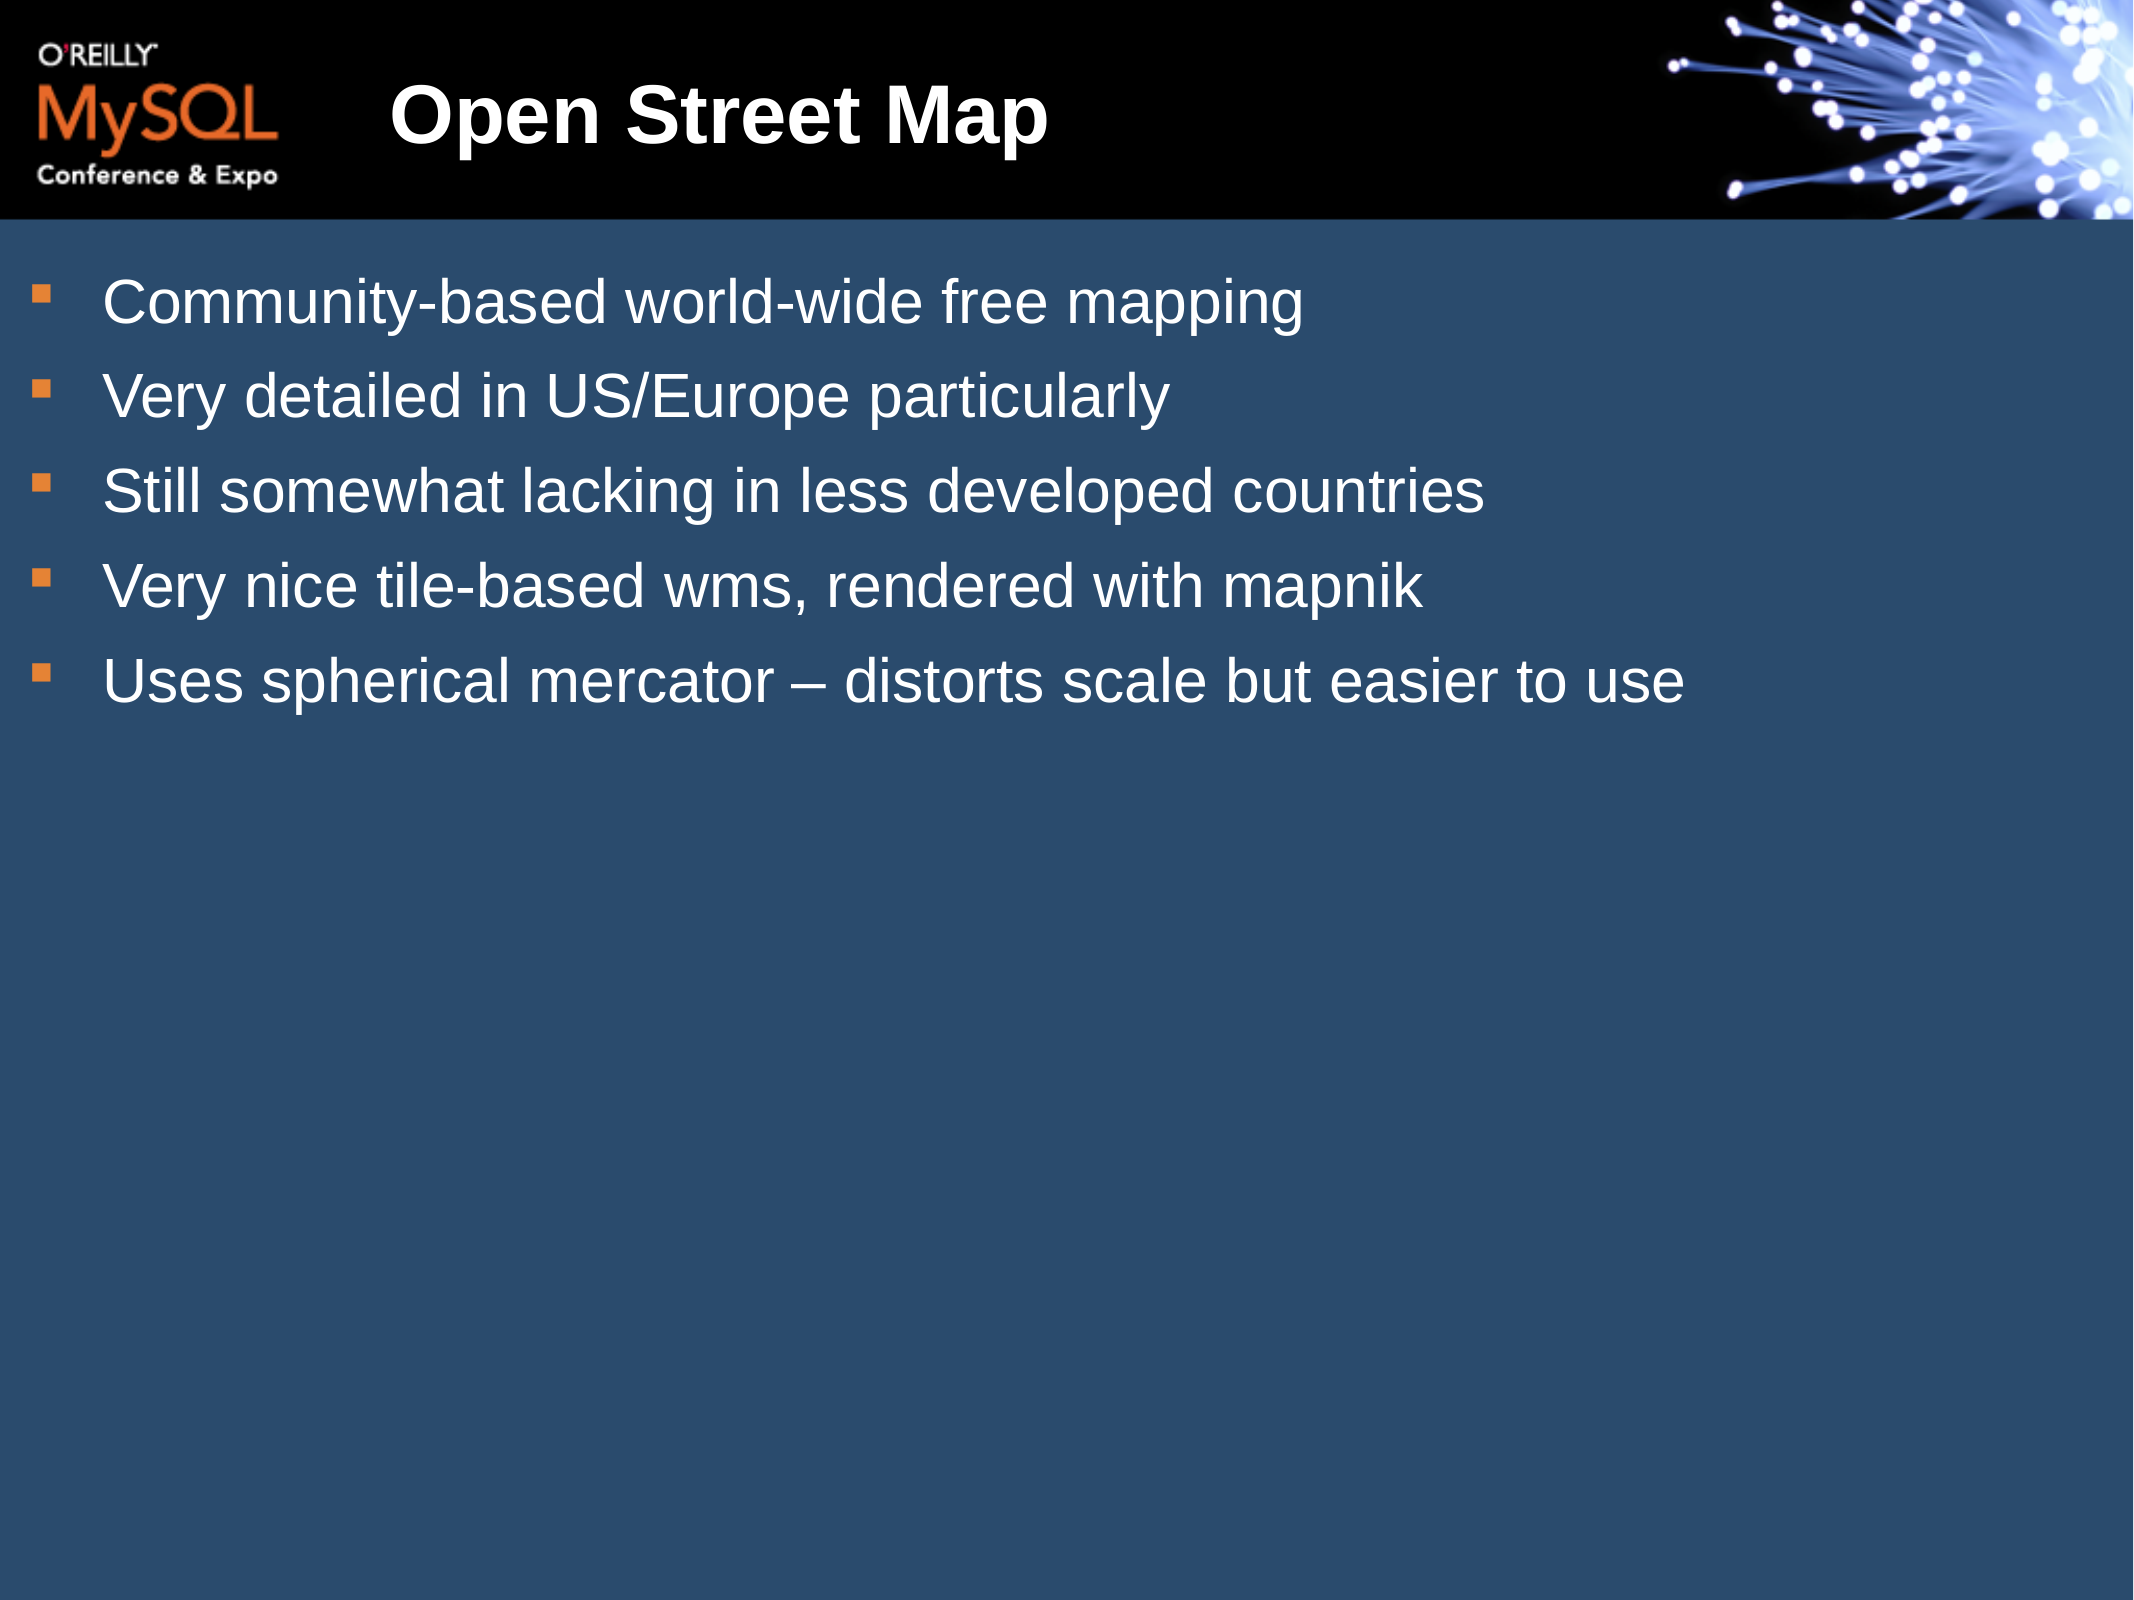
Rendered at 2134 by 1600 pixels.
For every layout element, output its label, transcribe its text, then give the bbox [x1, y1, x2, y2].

list Community-based world-wide free mapping Very detailed in US/Europe particularly Still somewhat lacking in less developed countries Very nice tile-based wms, rendered with mapnik Uses spherical mercator – distorts scale but easier to use [0, 258, 2100, 1333]
picture [0, 0, 2134, 1600]
title Open Street Map [381, 36, 2103, 193]
